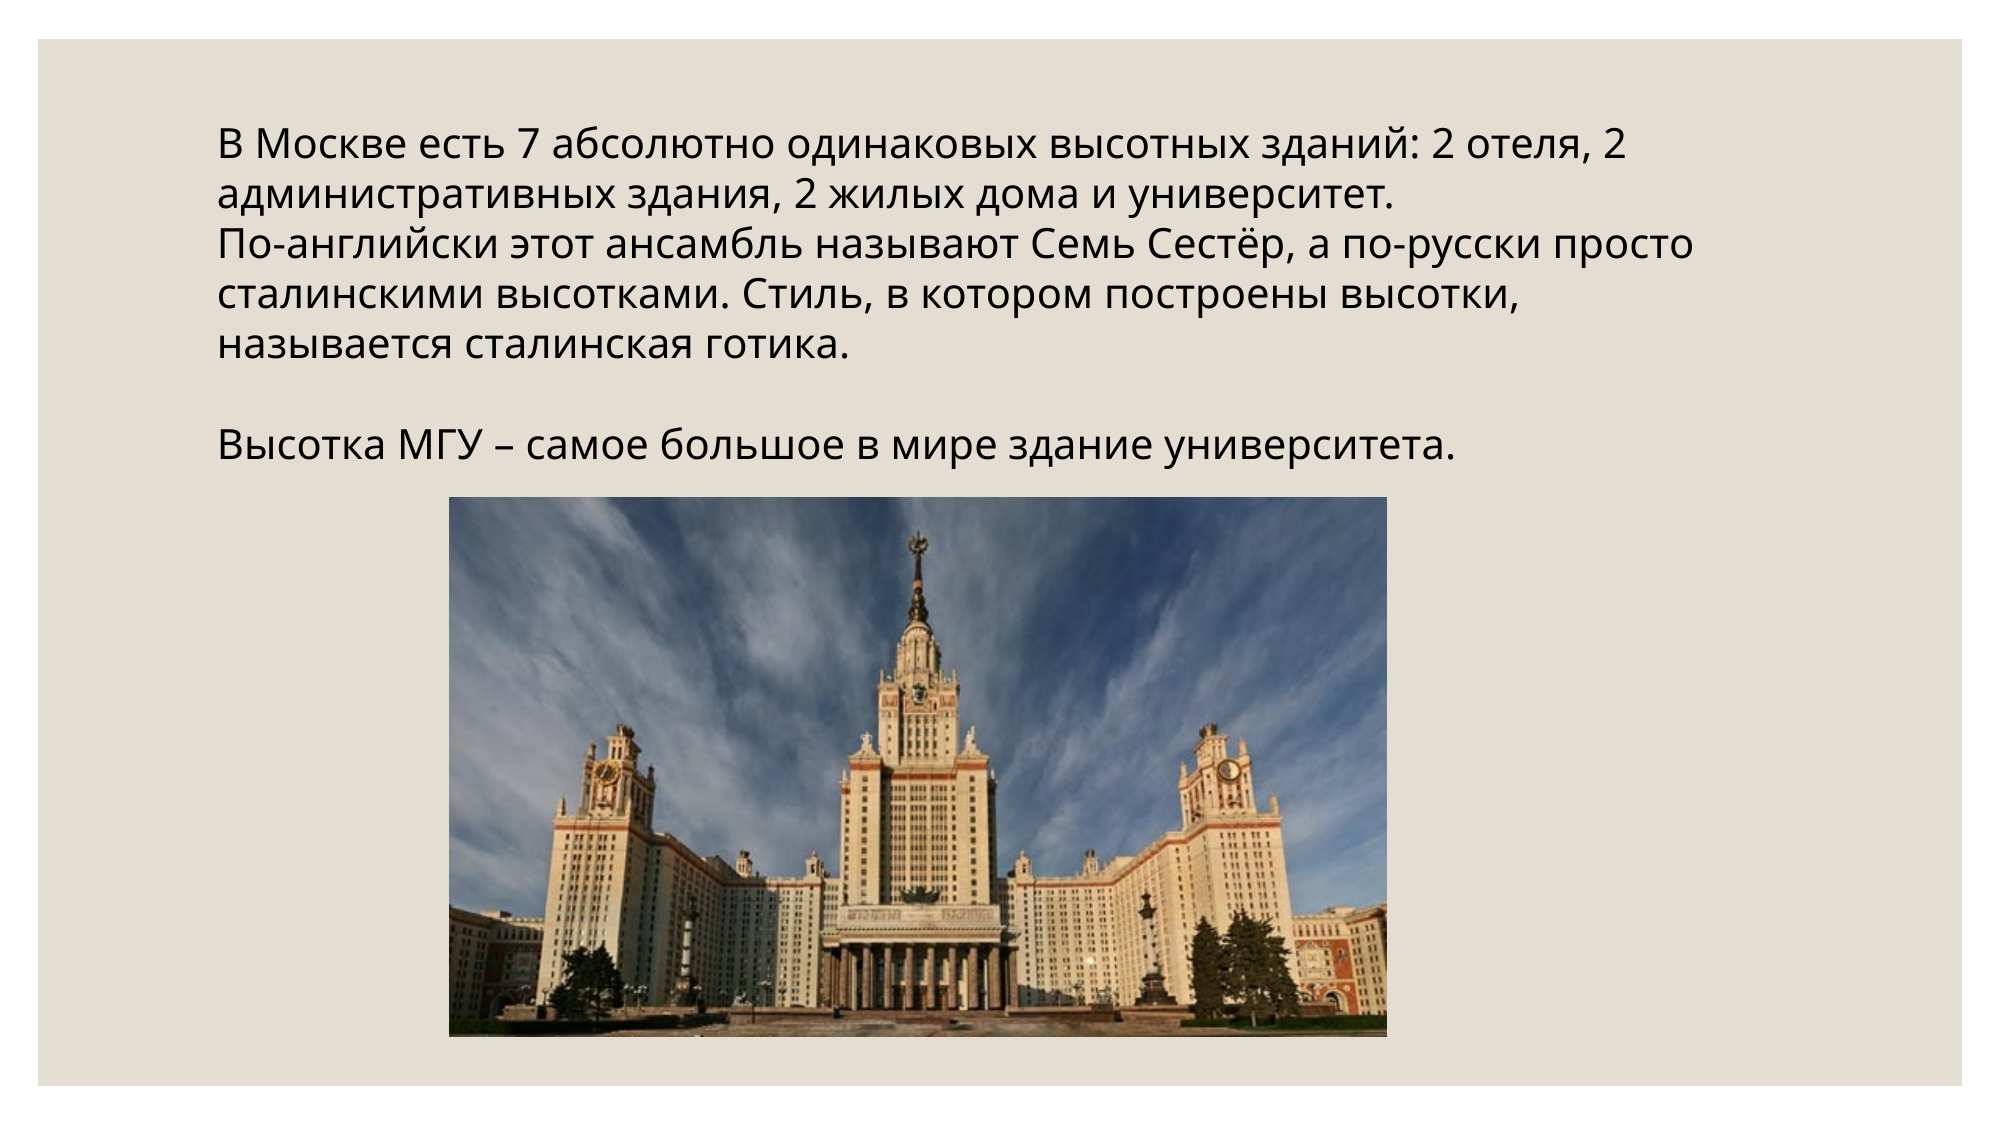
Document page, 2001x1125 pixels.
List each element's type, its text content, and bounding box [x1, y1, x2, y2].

picture [449, 497, 1387, 1037]
list В Москве есть 7 абсолютно одинаковых высотных зданий: 2 отеля, 2 административных здания, 2 жилых дома и университет. По-английски этот ансамбль называют Семь Сестёр, а по-русски просто сталинскими высотками. Стиль, в котором построены высотки, называется сталинская готика. Высотка МГУ – самое большое в мире здание университета. [201, 109, 1712, 767]
